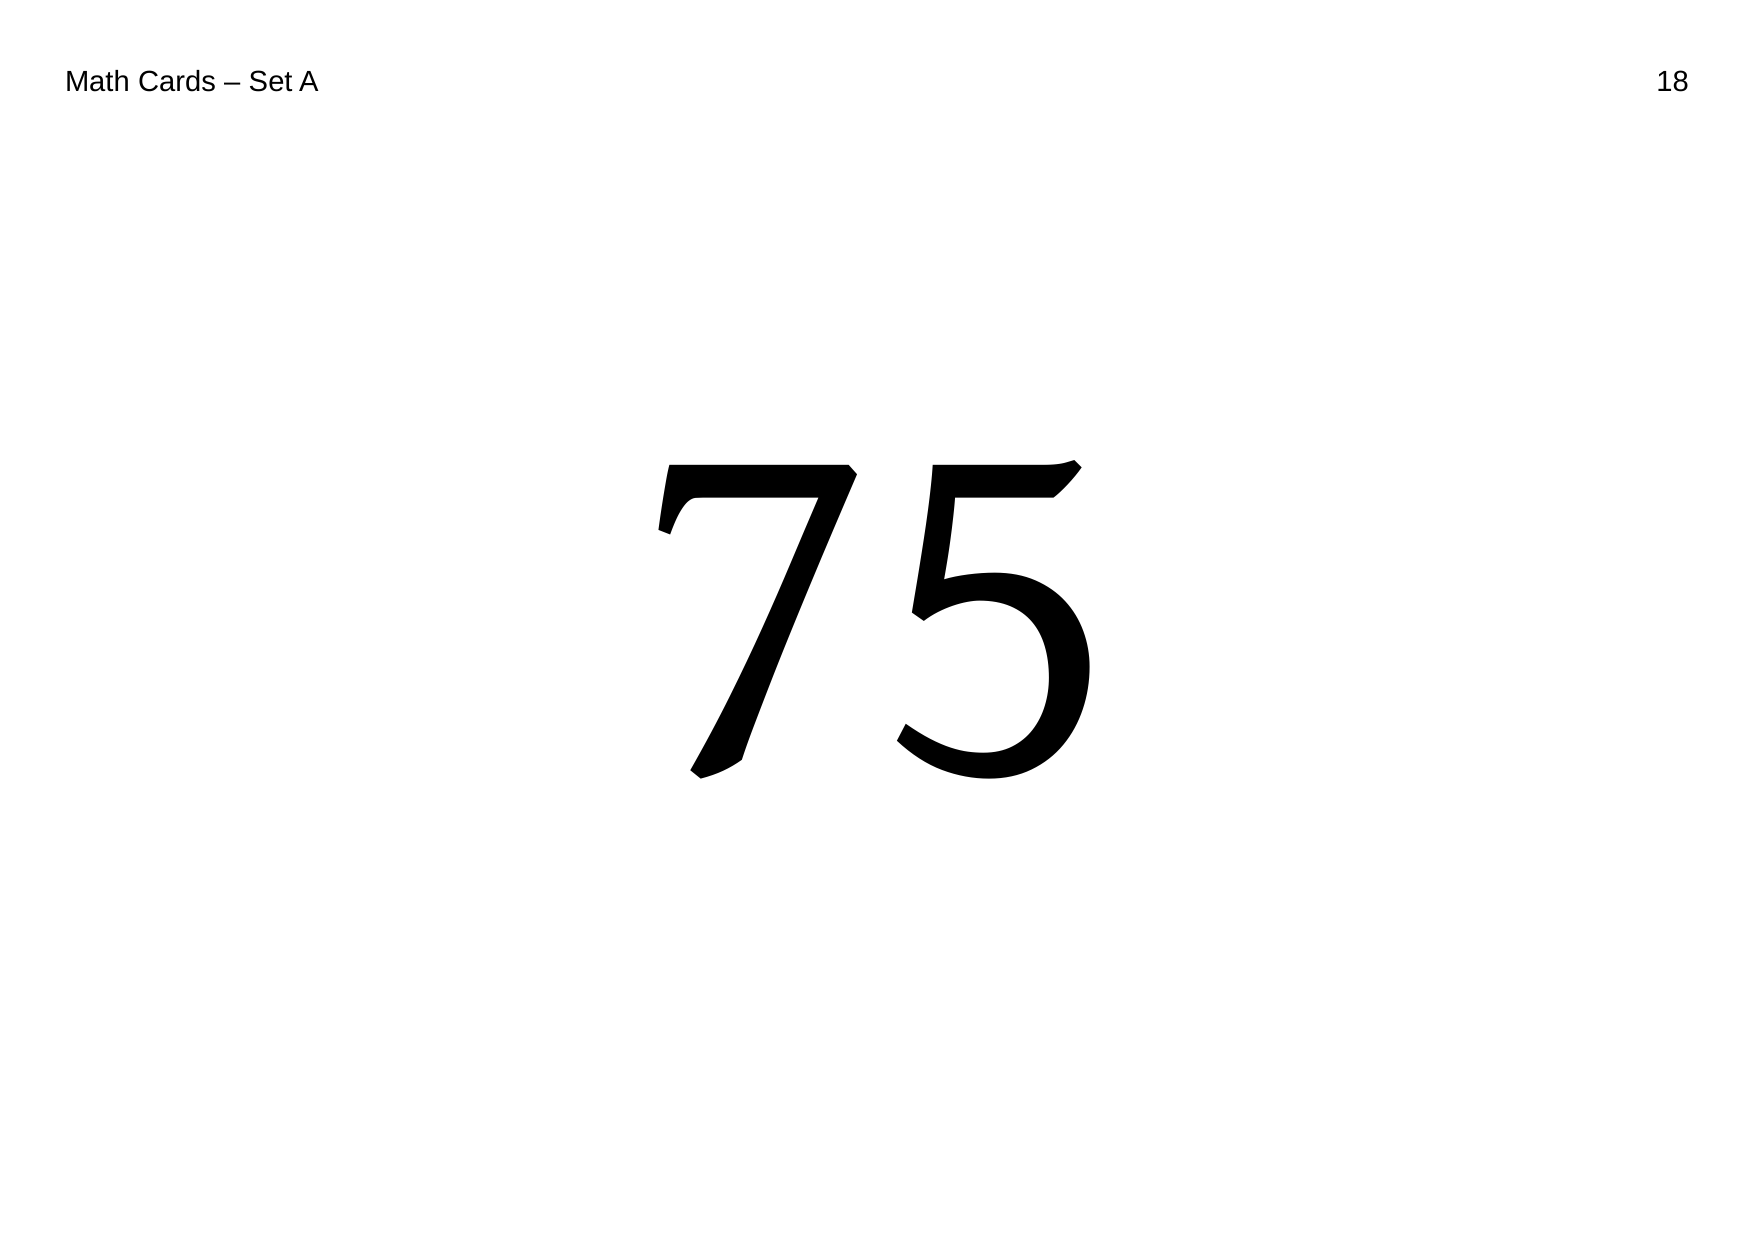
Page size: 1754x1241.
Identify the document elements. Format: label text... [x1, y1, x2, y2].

text_box Math Cards – Set A [59, 59, 326, 104]
text_box 75 [626, 318, 1128, 922]
text_box 18 [1650, 59, 1695, 104]
